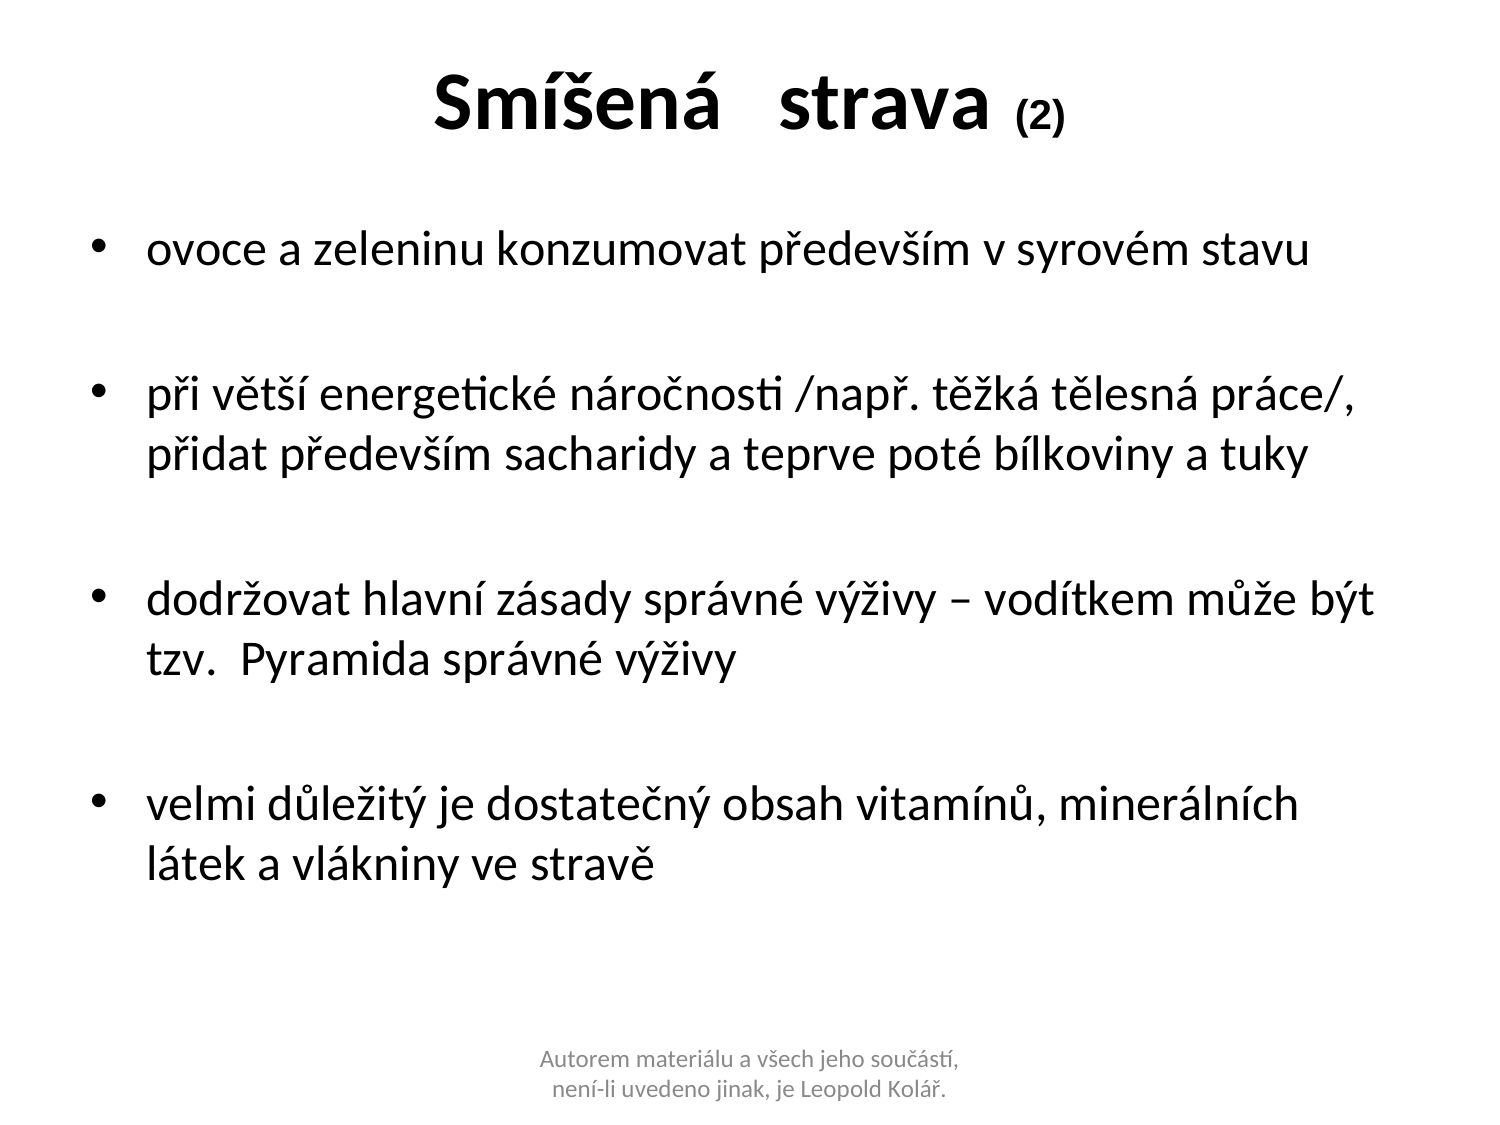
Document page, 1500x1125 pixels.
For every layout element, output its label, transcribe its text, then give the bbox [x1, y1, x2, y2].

list ovoce a zeleninu konzumovat především v syrovém stavu při větší energetické náročnosti /např. těžká tělesná práce/, přidat především sacharidy a teprve poté bílkoviny a tuky dodržovat hlavní zásady správné výživy – vodítkem může být tzv. Pyramida správné výživy velmi důležitý je dostatečný obsah vitamínů, minerálních látek a vlákniny ve stravě [75, 207, 1426, 977]
title Smíšená strava (2) [75, 38, 1426, 154]
text_box Autorem materiálu a všech jeho součástí, není-li uvedeno jinak, je Leopold Kolář. [512, 1042, 988, 1103]
